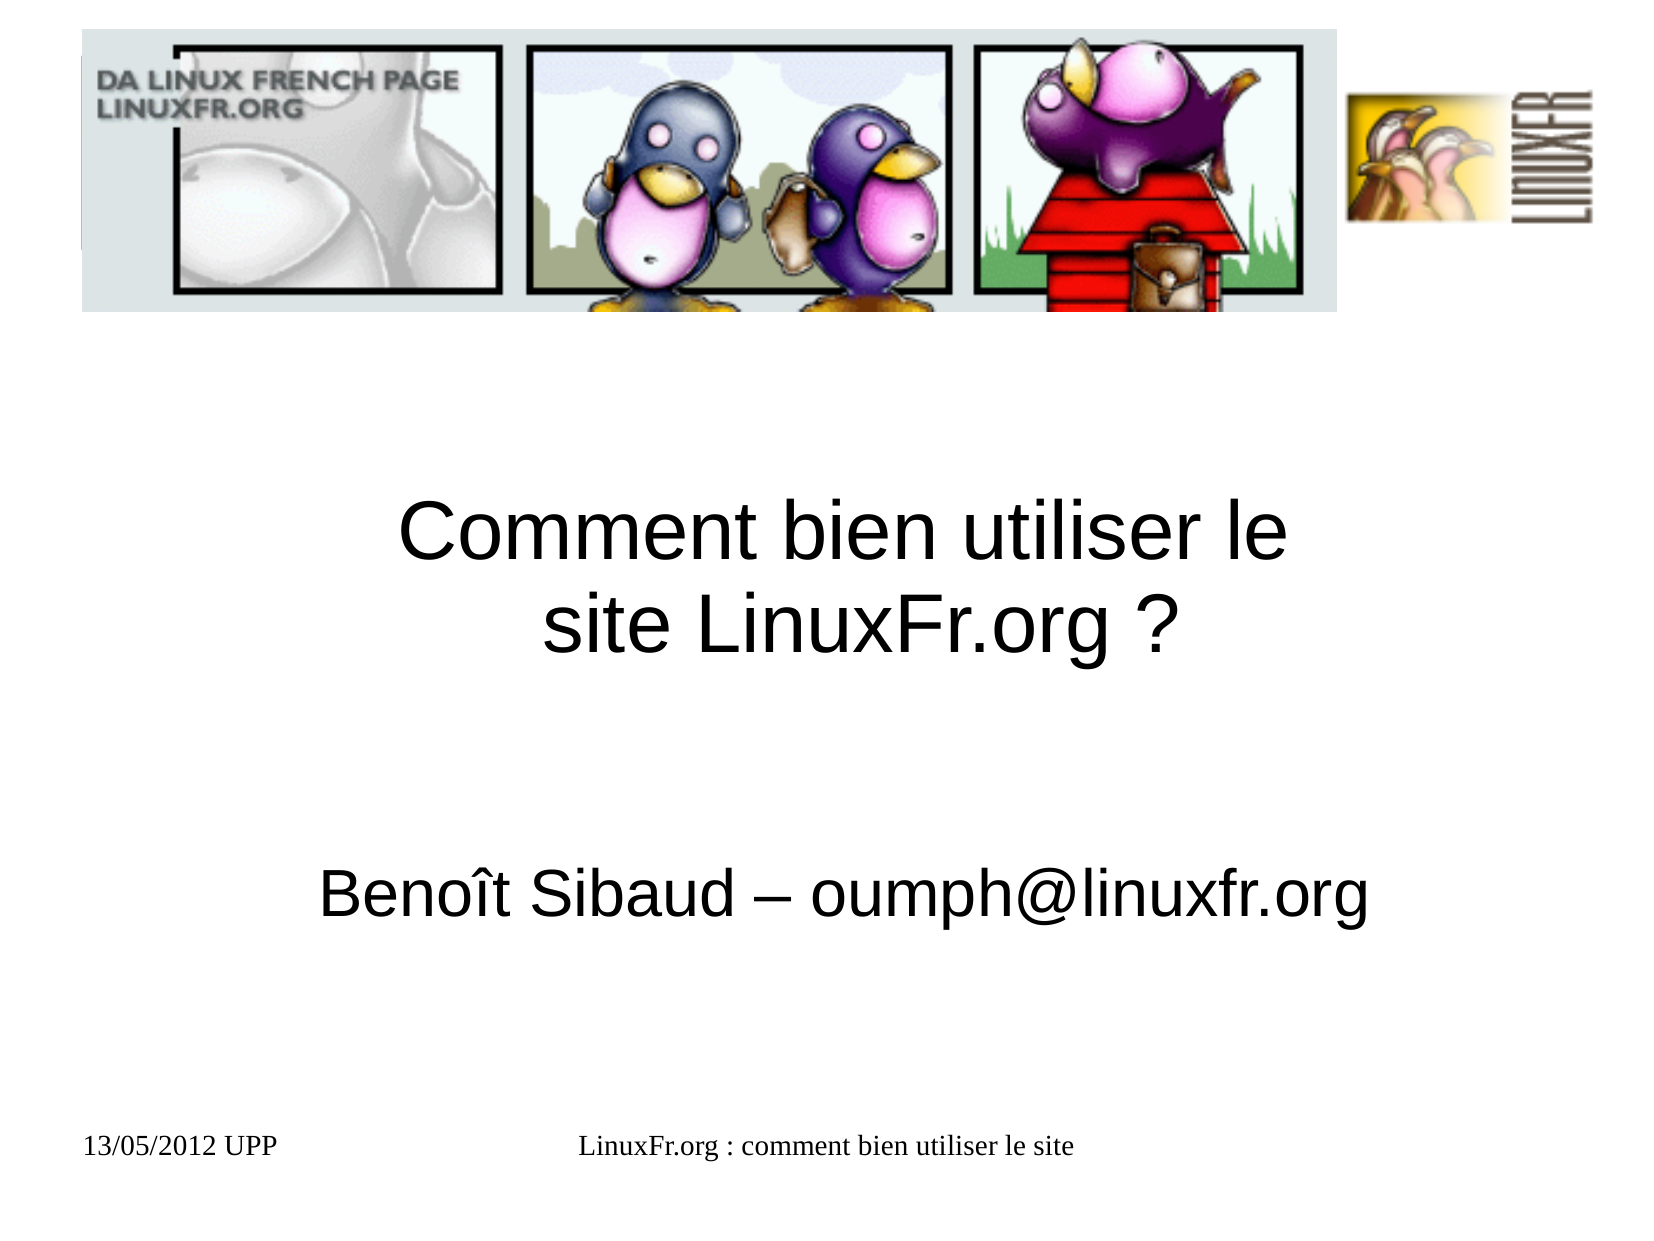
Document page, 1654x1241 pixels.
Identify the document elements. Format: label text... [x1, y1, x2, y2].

picture [82, 29, 1337, 312]
subtitle Comment bien utiliser le site LinuxFr.org ? Benoît Sibaud – oumph@linuxfr.org [82, 297, 1571, 1102]
picture [1341, 88, 1601, 229]
